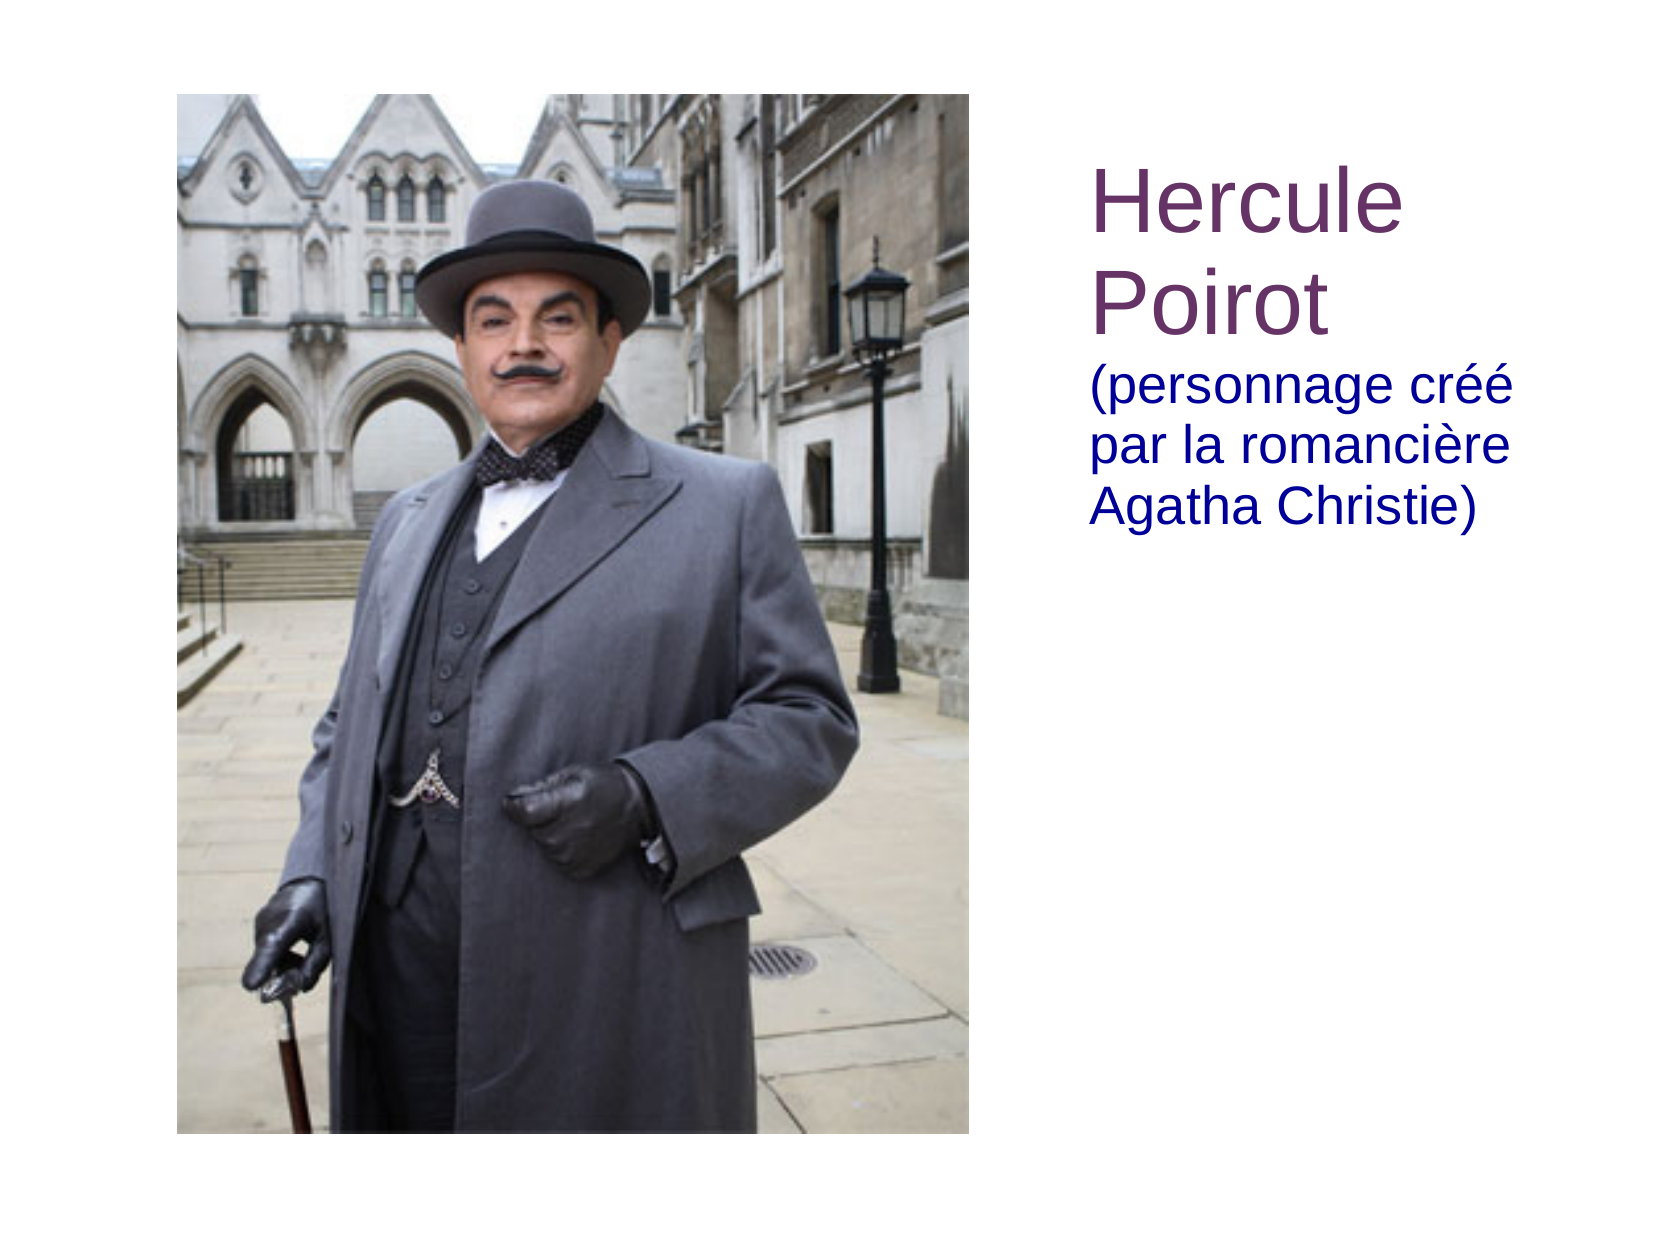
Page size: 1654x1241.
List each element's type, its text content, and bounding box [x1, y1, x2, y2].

text_box Hercule Poirot (personnage créé par la romancière Agatha Christie) [1074, 141, 1571, 544]
picture [177, 94, 969, 1134]
